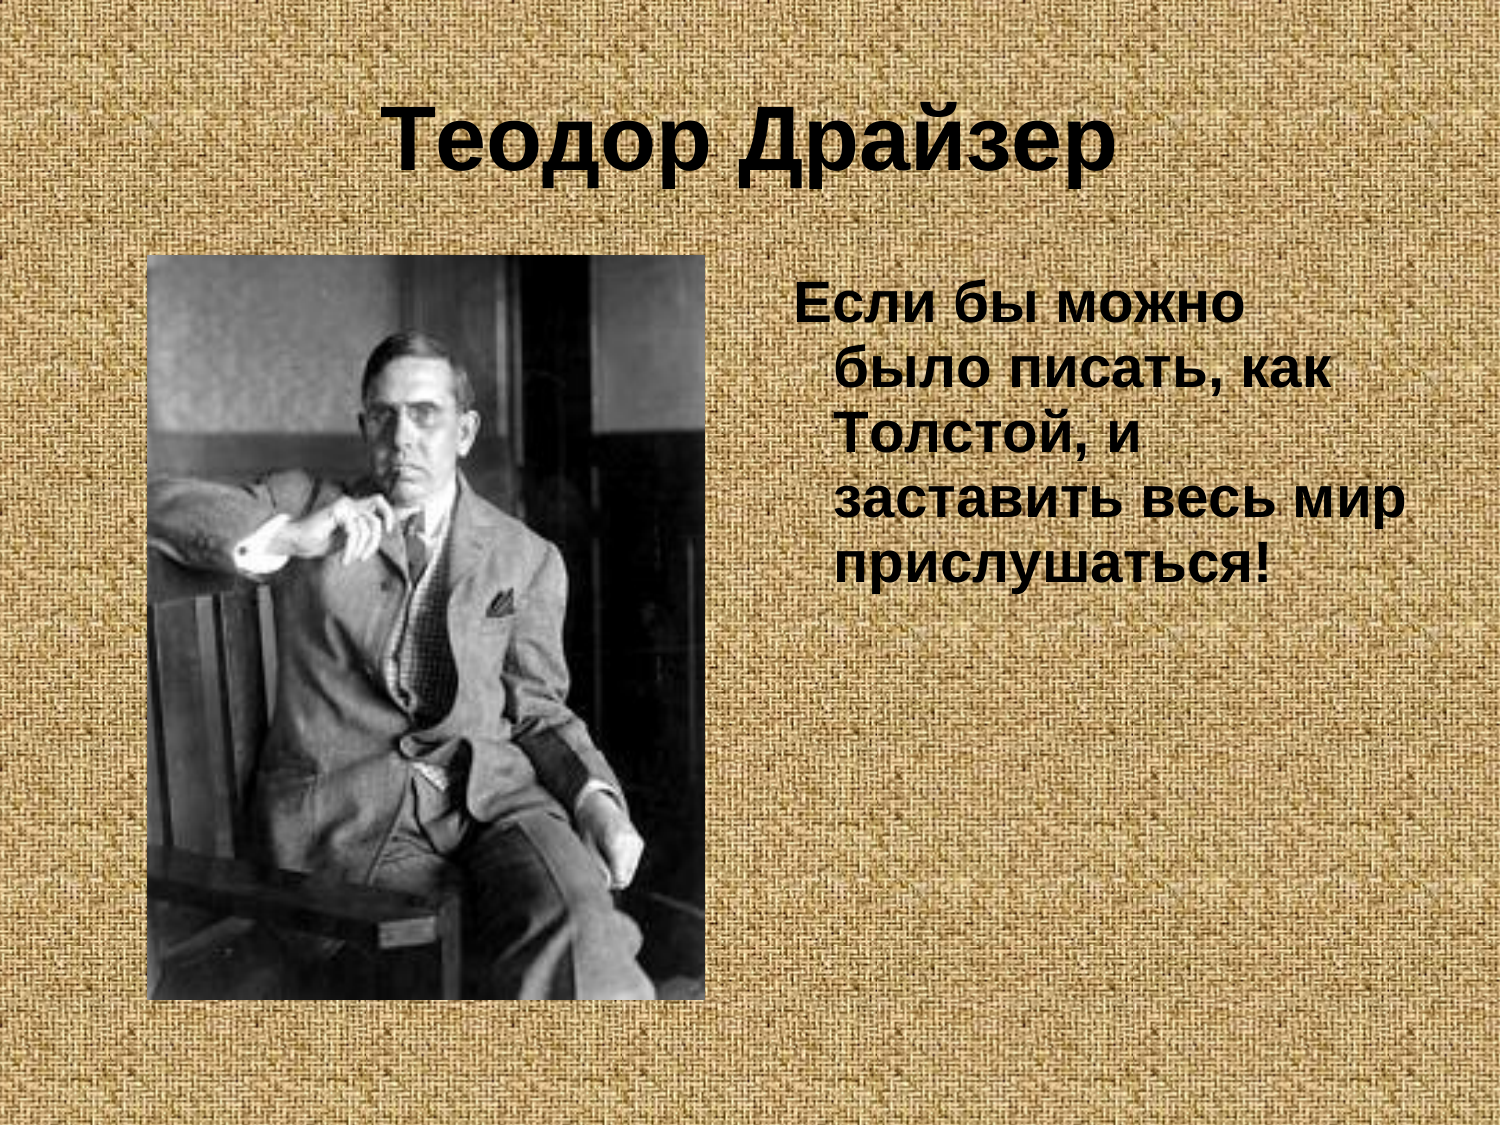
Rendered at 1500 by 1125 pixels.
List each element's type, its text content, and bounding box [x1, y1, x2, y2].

text_box [147, 255, 705, 1000]
list Если бы можно было писать, как Толстой, и заставить весь мир прислушаться! [762, 262, 1426, 1005]
title Теодор Драйзер [75, 45, 1426, 233]
picture [0, 0, 1500, 1125]
